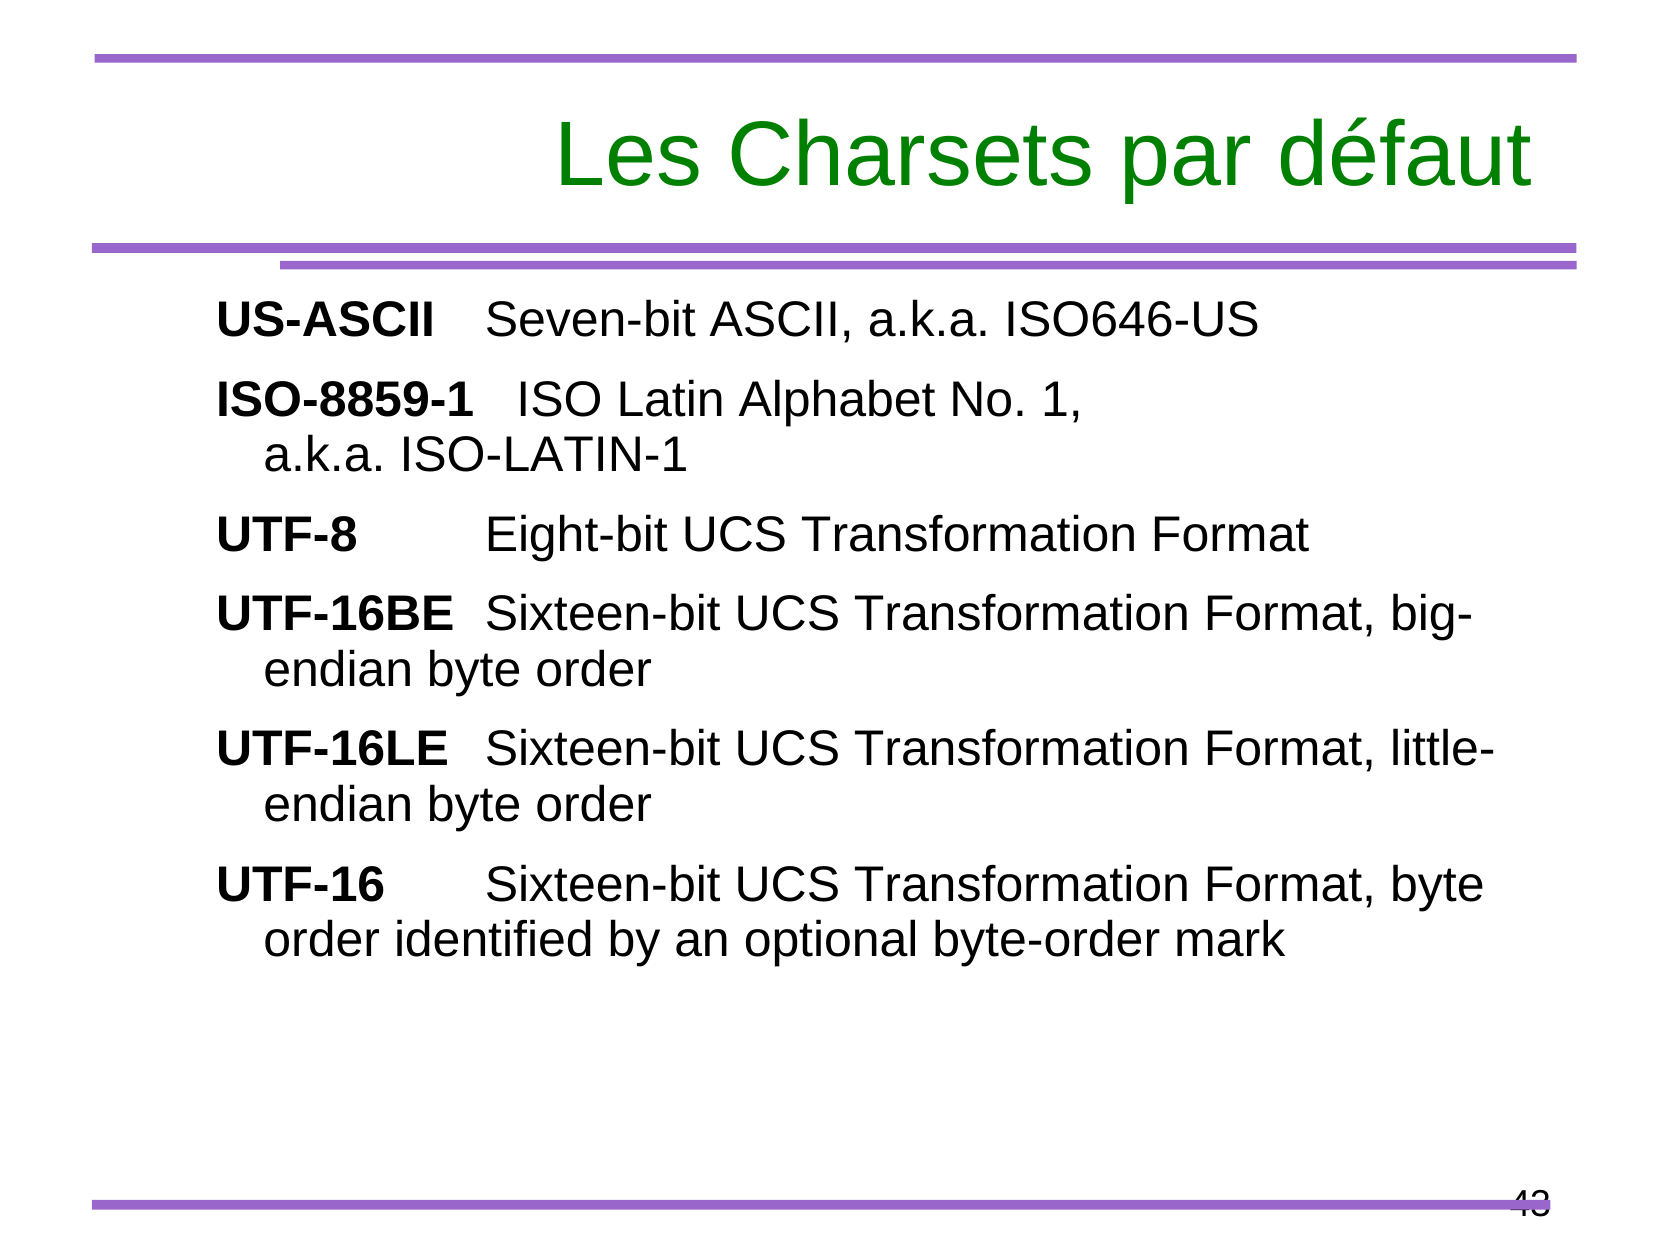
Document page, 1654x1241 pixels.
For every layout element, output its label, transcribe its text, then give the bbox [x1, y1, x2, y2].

title Les Charsets par défaut [121, 49, 1534, 257]
list US-ASCII Seven-bit ASCII, a.k.a. ISO646-US ISO-8859-1 ISO Latin Alphabet No. 1, a.k.a. ISO-LATIN-1 UTF-8 Eight-bit UCS Transformation Format UTF-16BE Sixteen-bit UCS Transformation Format, big-endian byte order UTF-16LE Sixteen-bit UCS Transformation Format, little-endian byte order UTF-16 Sixteen-bit UCS Transformation Format, byte order identified by an optional byte-order mark [121, 291, 1534, 1160]
